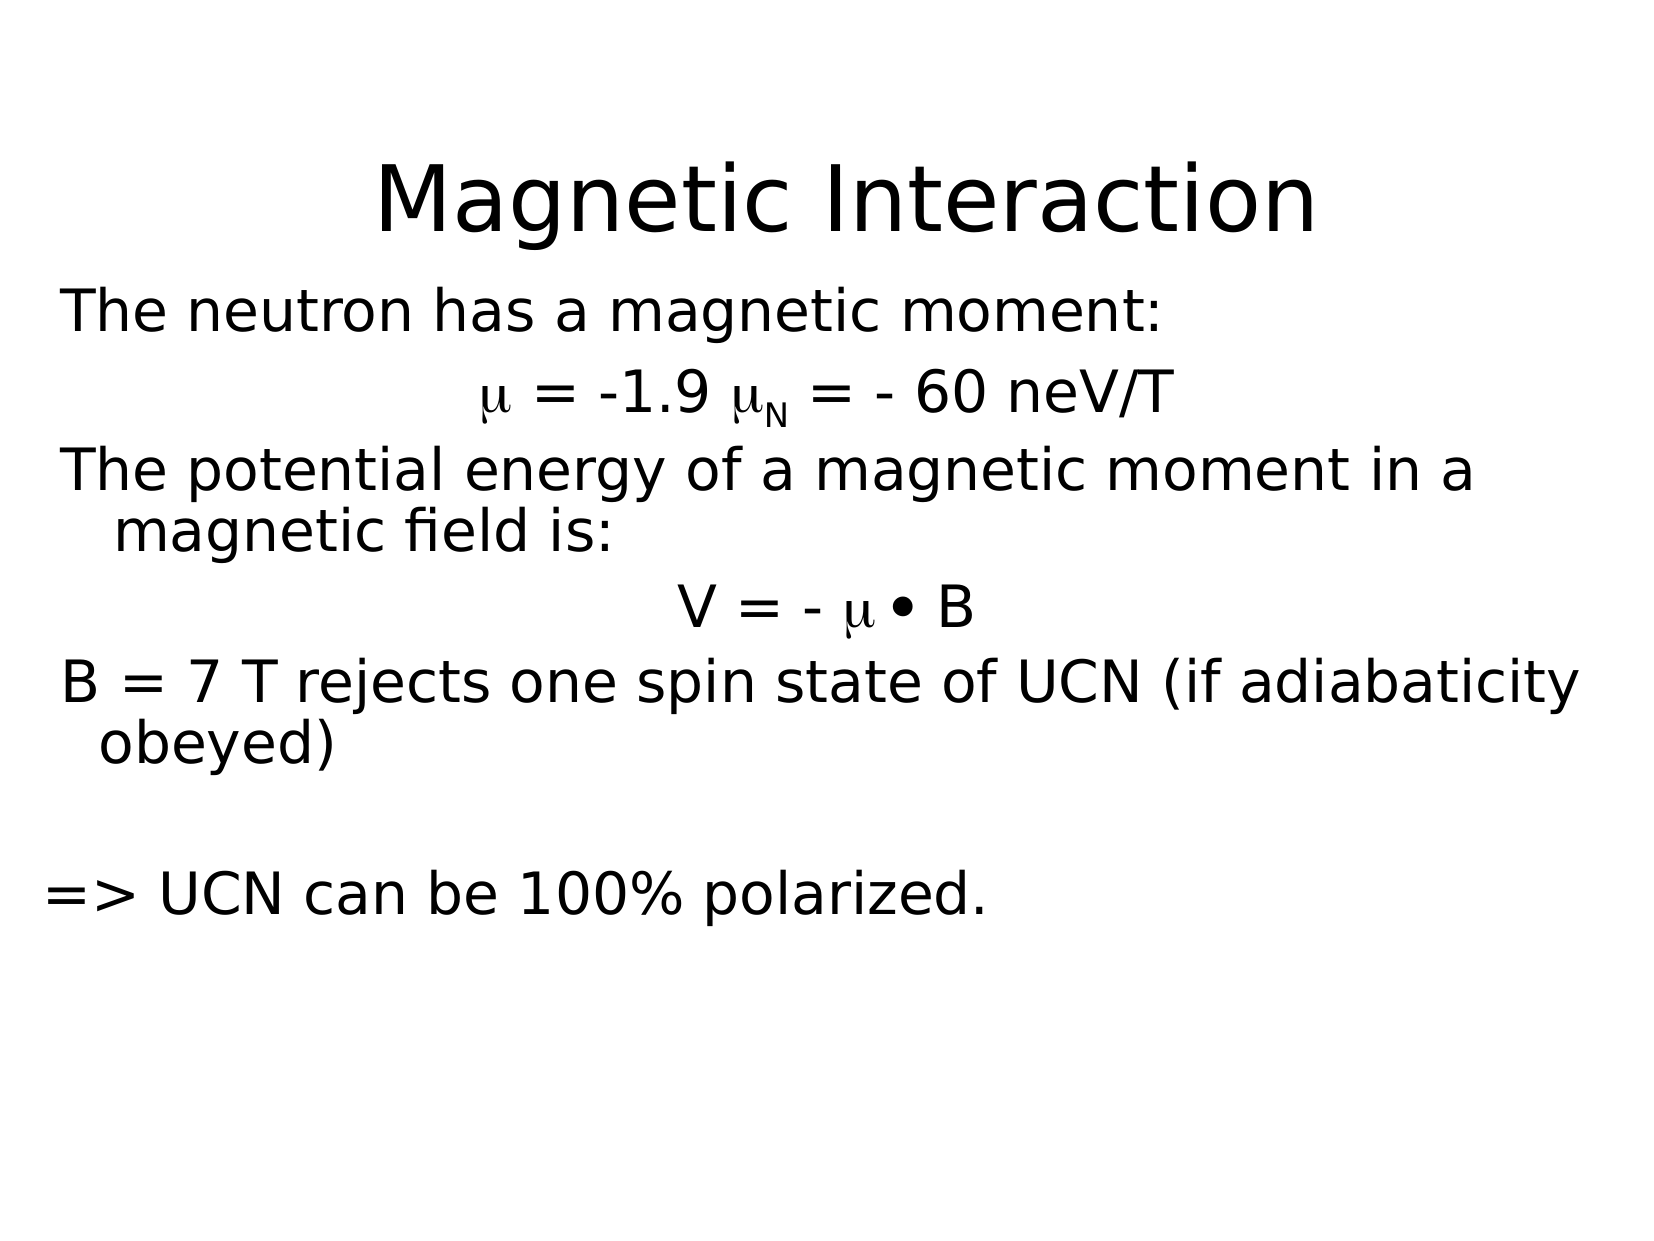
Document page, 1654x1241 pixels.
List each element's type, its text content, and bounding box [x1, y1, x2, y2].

list The neutron has a magnetic moment:  = -1.9 N = - 60 neV/T The potential energy of a magnetic moment in a magnetic field is: V = -   B B = 7 T rejects one spin state of UCN (if adiabaticity obeyed) => UCN can be 100% polarized. [27, 275, 1626, 1201]
title Magnetic Interaction [289, 82, 1406, 275]
